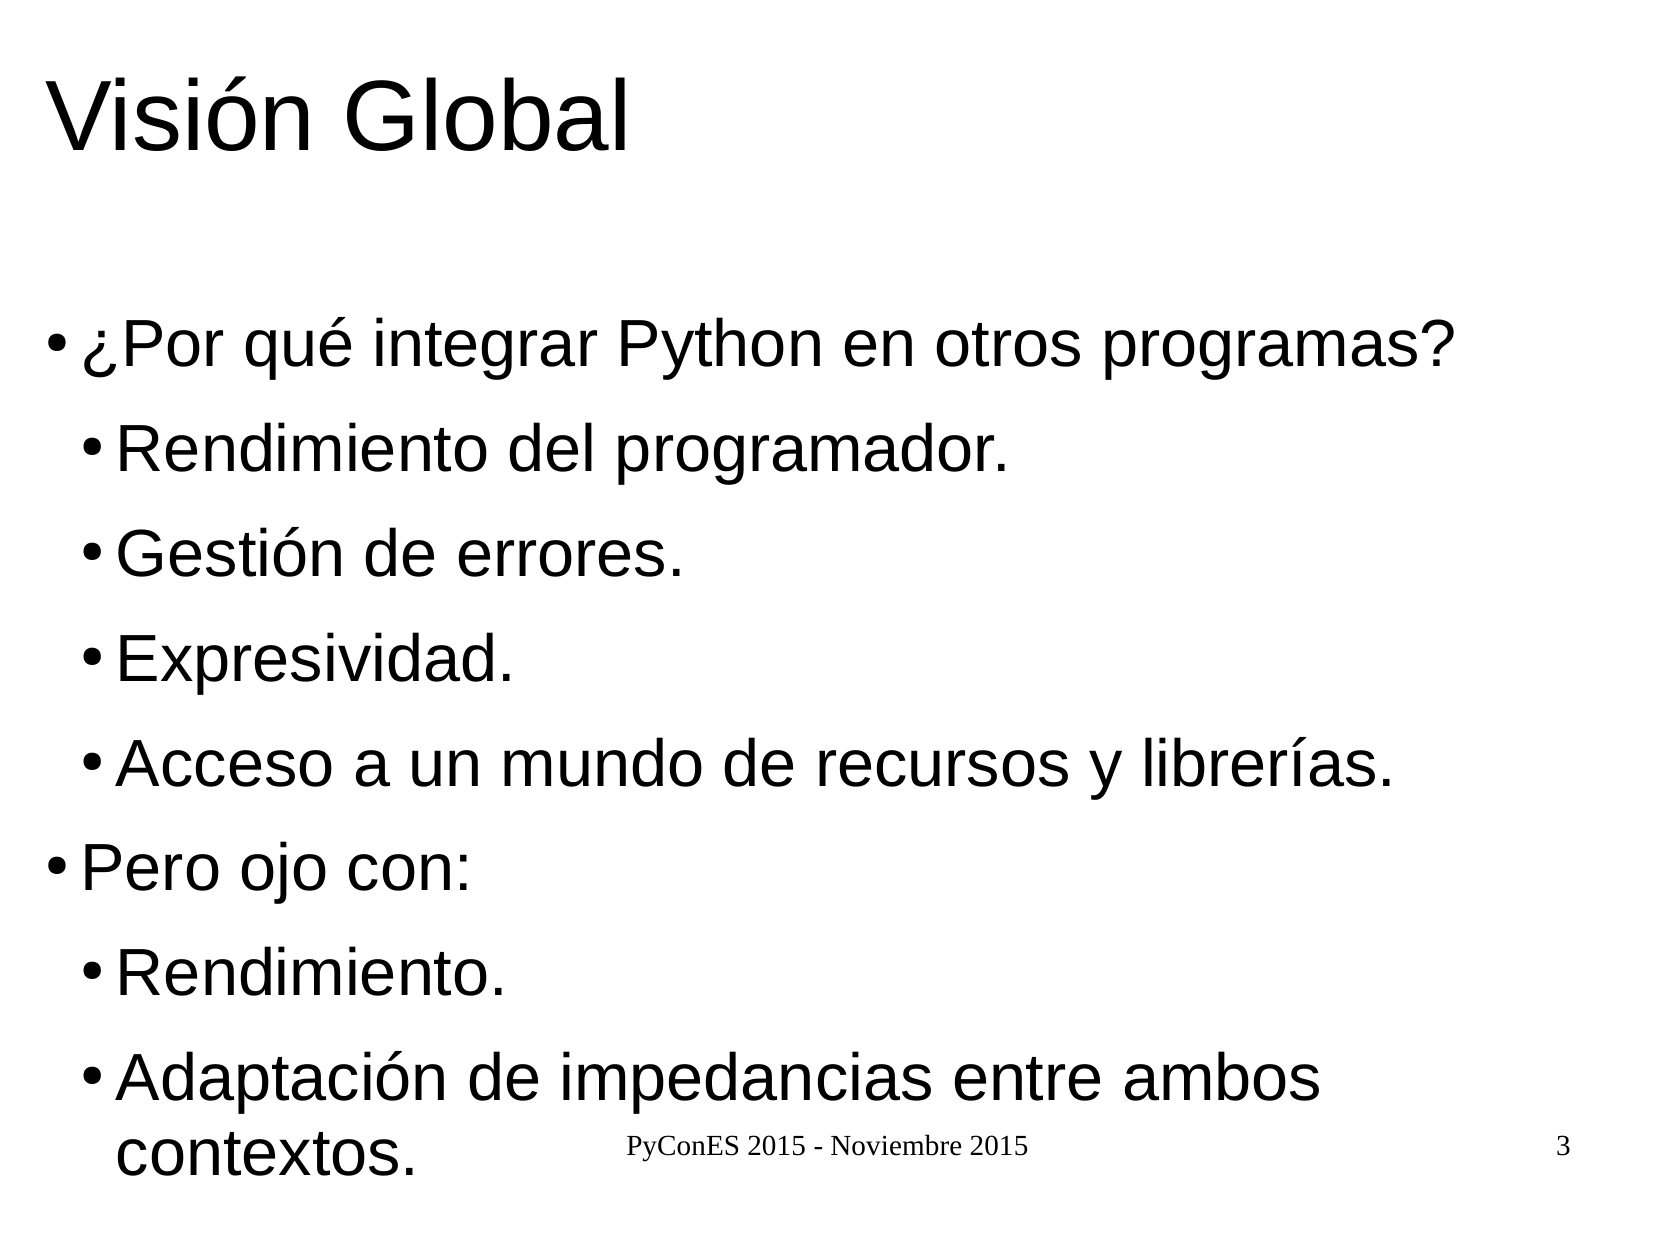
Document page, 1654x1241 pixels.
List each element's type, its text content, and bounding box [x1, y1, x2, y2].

subtitle Visión Global ¿Por qué integrar Python en otros programas? Rendimiento del programador. Gestión de errores. Expresividad. Acceso a un mundo de recursos y librerías. Pero ojo con: Rendimiento. Adaptación de impedancias entre ambos contextos. [45, 60, 1606, 1190]
